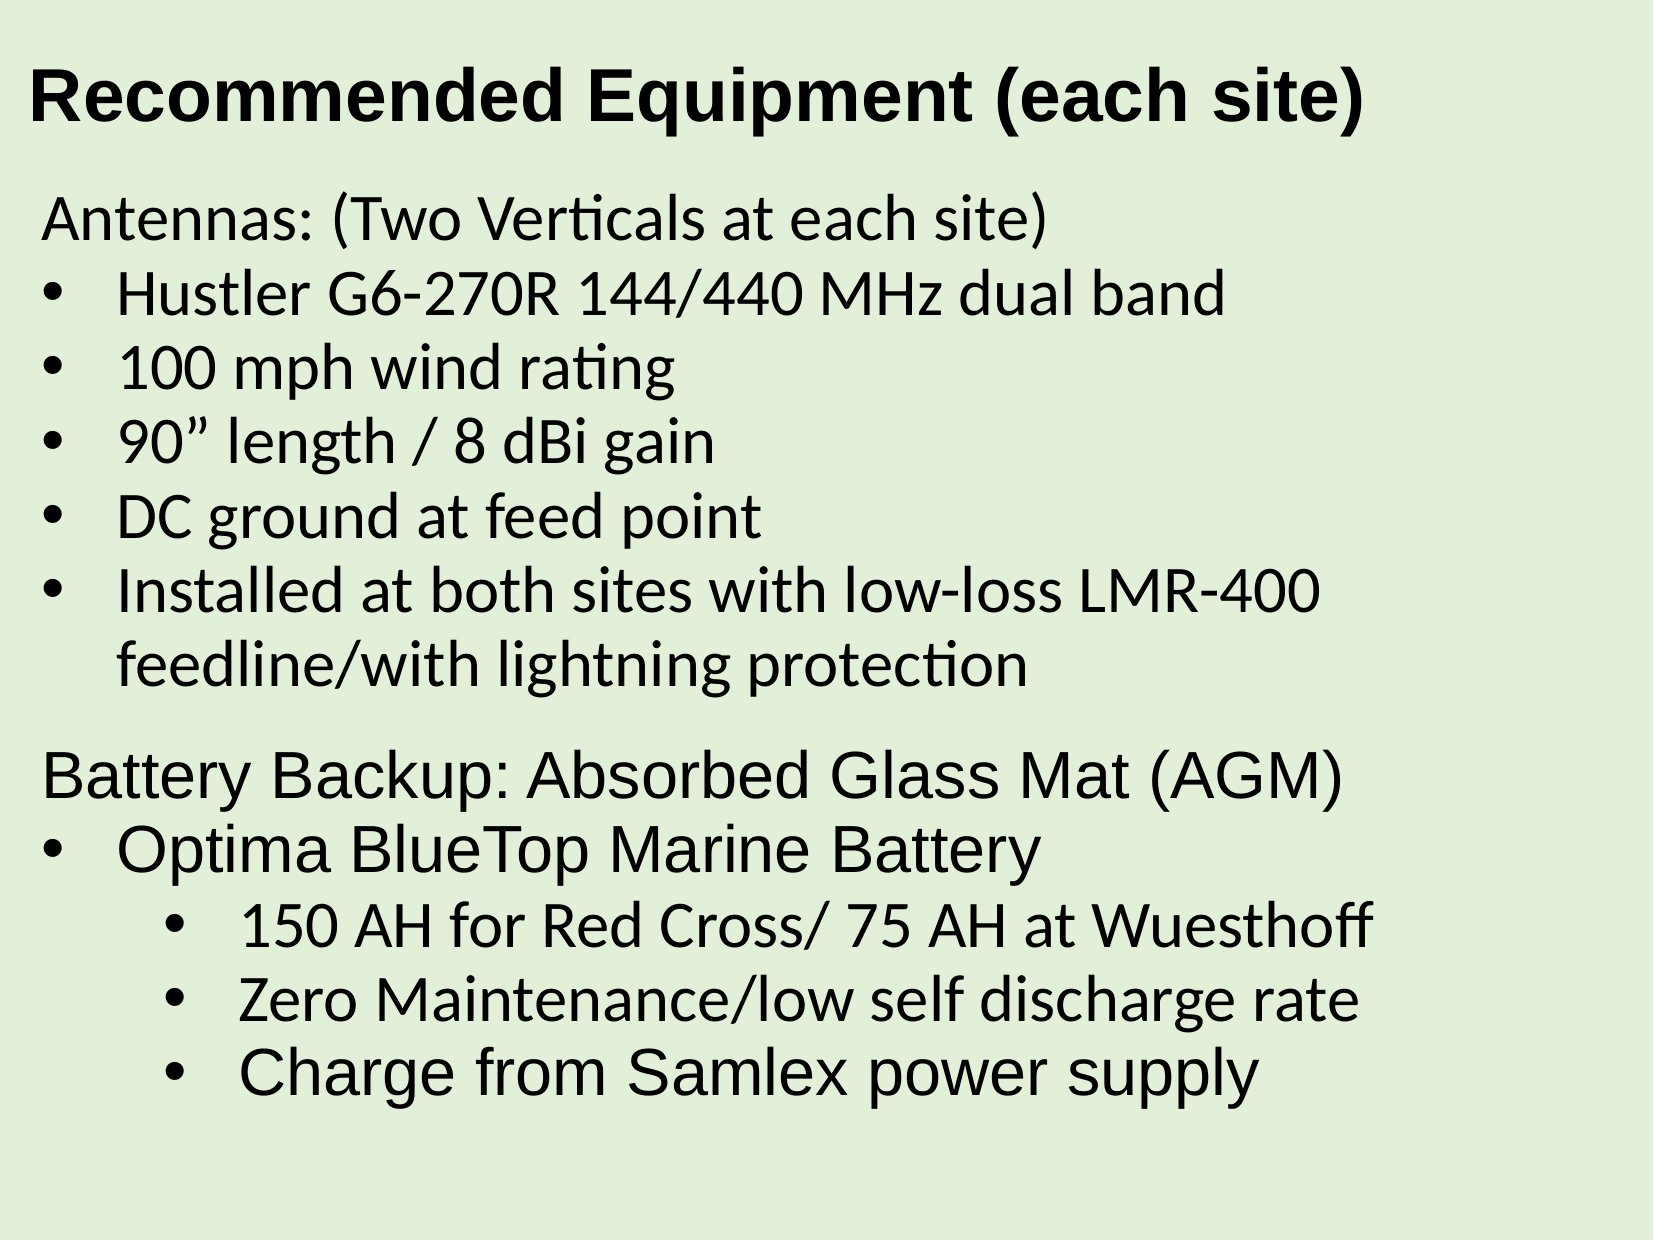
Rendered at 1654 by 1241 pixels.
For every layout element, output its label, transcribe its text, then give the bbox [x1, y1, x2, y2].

text_box Antennas: (Two Verticals at each site) Hustler G6-270R 144/440 MHz dual band 100 mph wind rating 90” length / 8 dBi gain DC ground at feed point Installed at both sites with low-loss LMR-400 feedline/with lightning protection Battery Backup: Absorbed Glass Mat (AGM) Optima BlueTop Marine Battery 150 AH for Red Cross/ 75 AH at Wuesthoff Zero Maintenance/low self discharge rate Charge from Samlex power supply [26, 173, 1627, 1211]
title Recommended Equipment (each site) [14, 49, 1627, 183]
